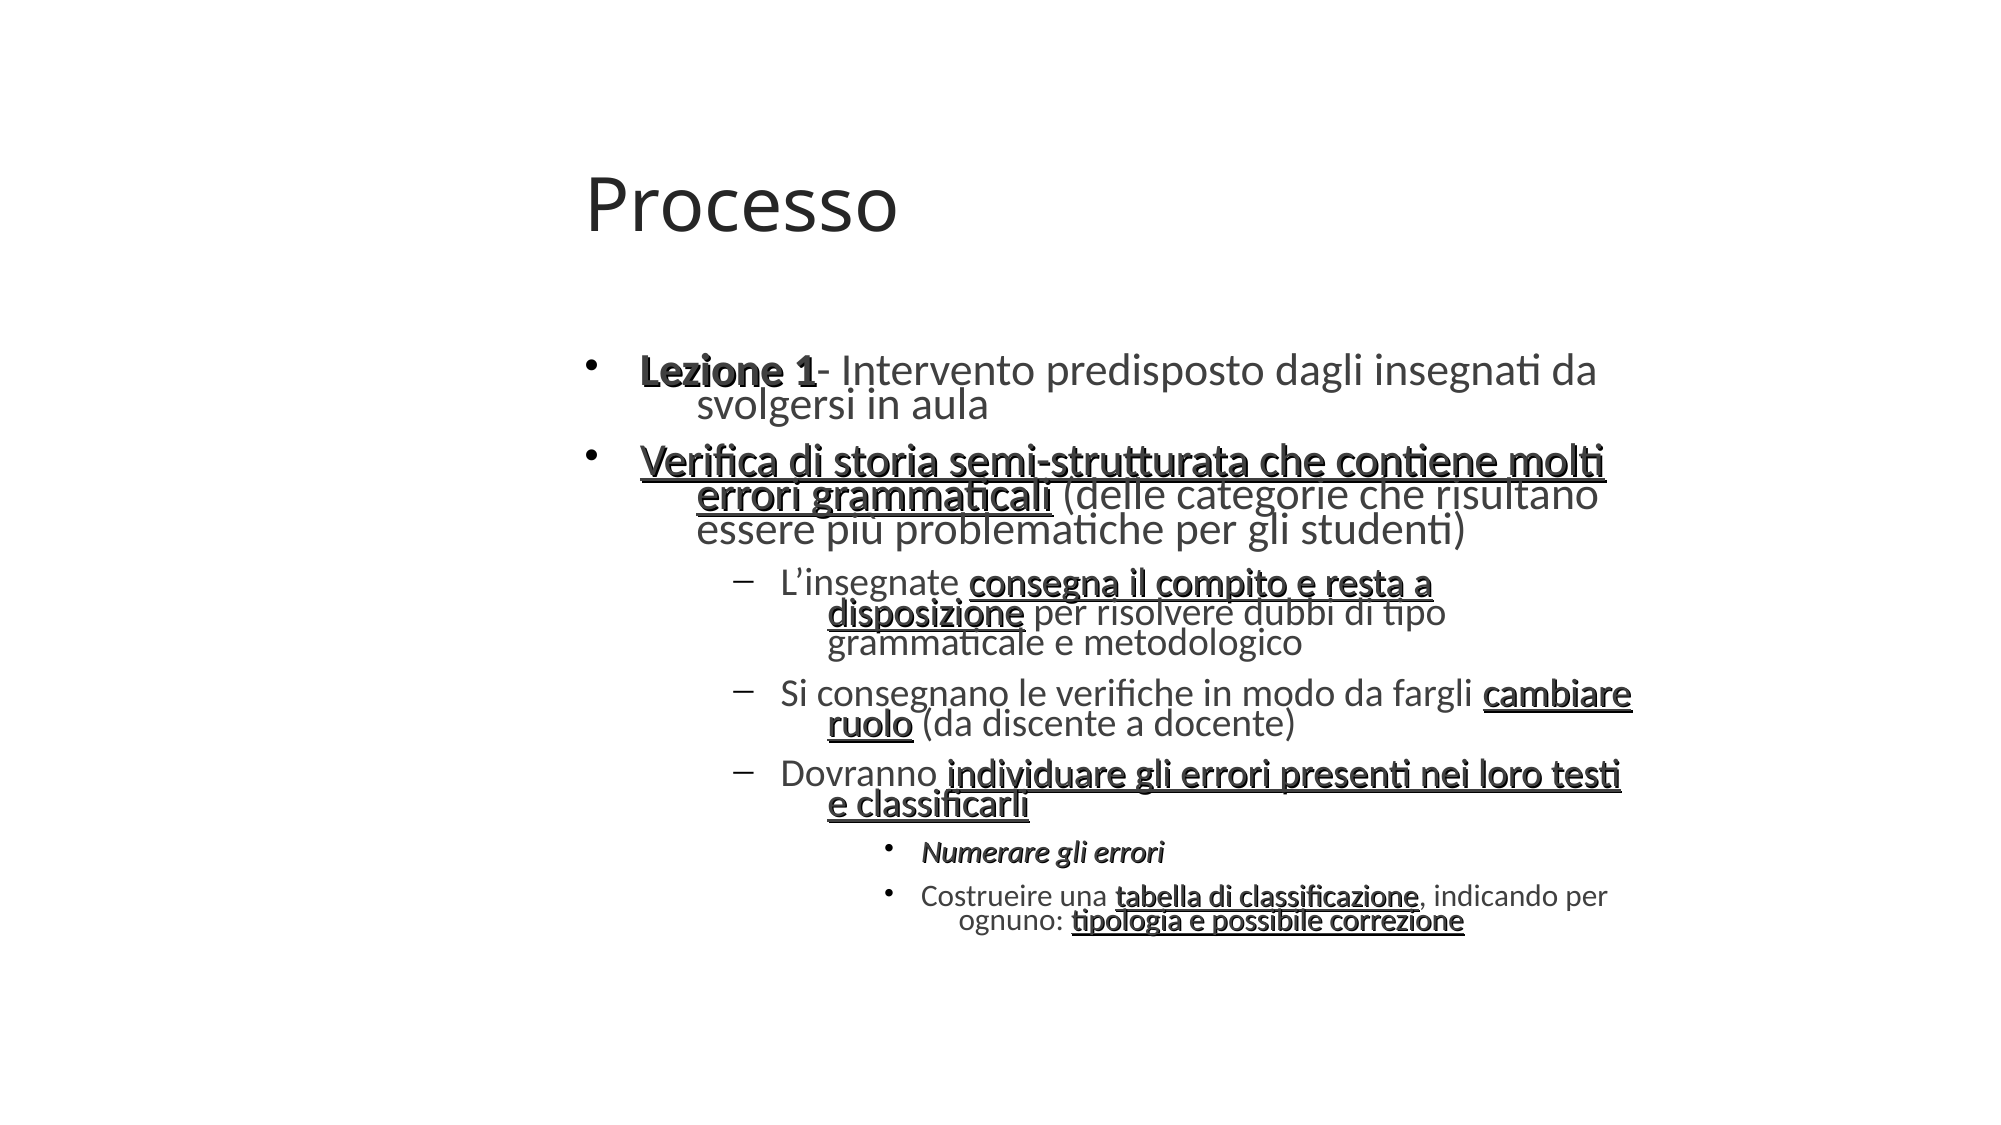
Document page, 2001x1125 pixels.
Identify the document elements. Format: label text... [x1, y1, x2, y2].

list Lezione 1- Intervento predisposto dagli insegnati da svolgersi in aula Verifica di storia semi-strutturata che contiene molti errori grammaticali (delle categorie che risultano essere più problematiche per gli studenti) L’insegnate consegna il compito e resta a disposizione per risolvere dubbi di tipo grammaticale e metodologico Si consegnano le verifiche in modo da fargli cambiare ruolo (da discente a docente) Dovranno individuare gli errori presenti nei loro testi e classificarli Numerare gli errori Costrueire una tabella di classificazione, indicando per ognuno: tipologia e possibile correzione [568, 350, 1651, 970]
title Processo [569, 102, 1651, 313]
